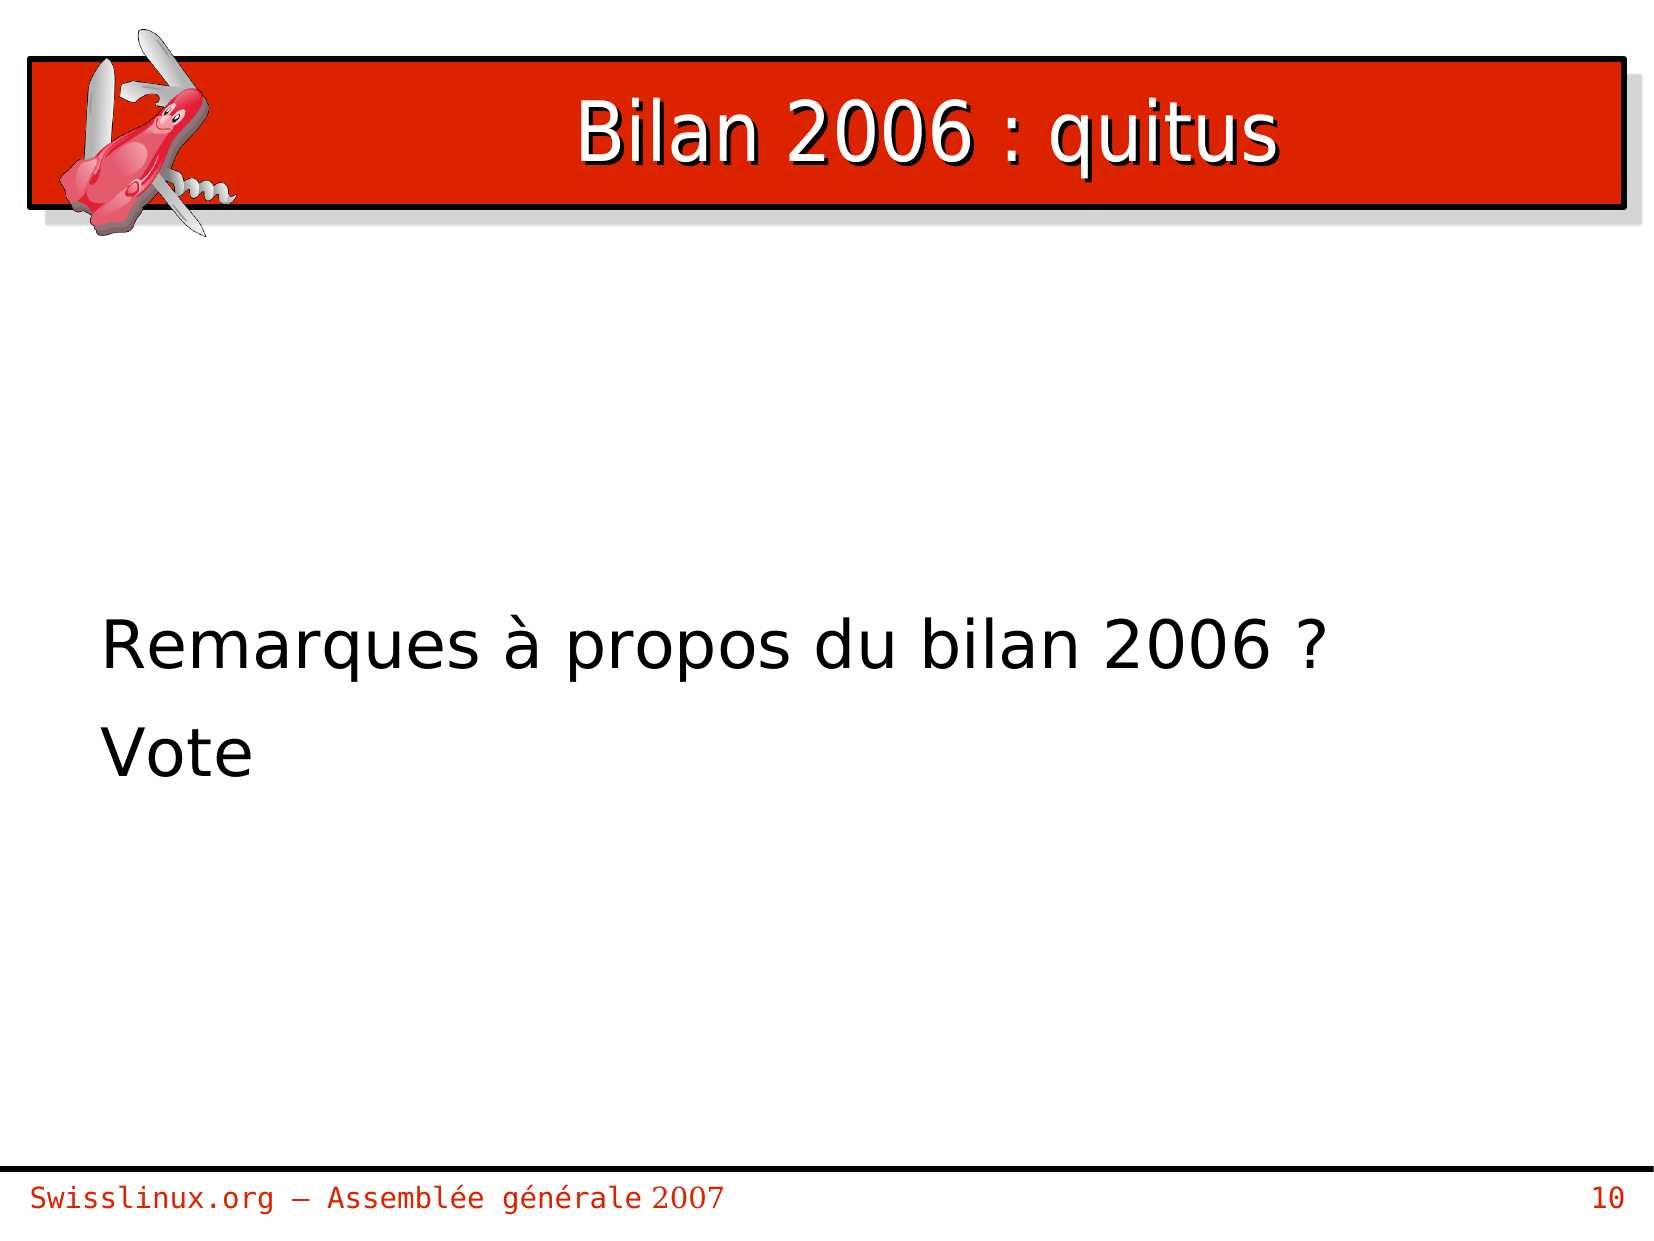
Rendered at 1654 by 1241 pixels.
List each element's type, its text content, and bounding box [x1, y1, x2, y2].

picture [59, 29, 237, 237]
list Remarques à propos du bilan 2006 ? Vote [82, 290, 1571, 1109]
title Bilan 2006 : quitus [259, 84, 1595, 182]
